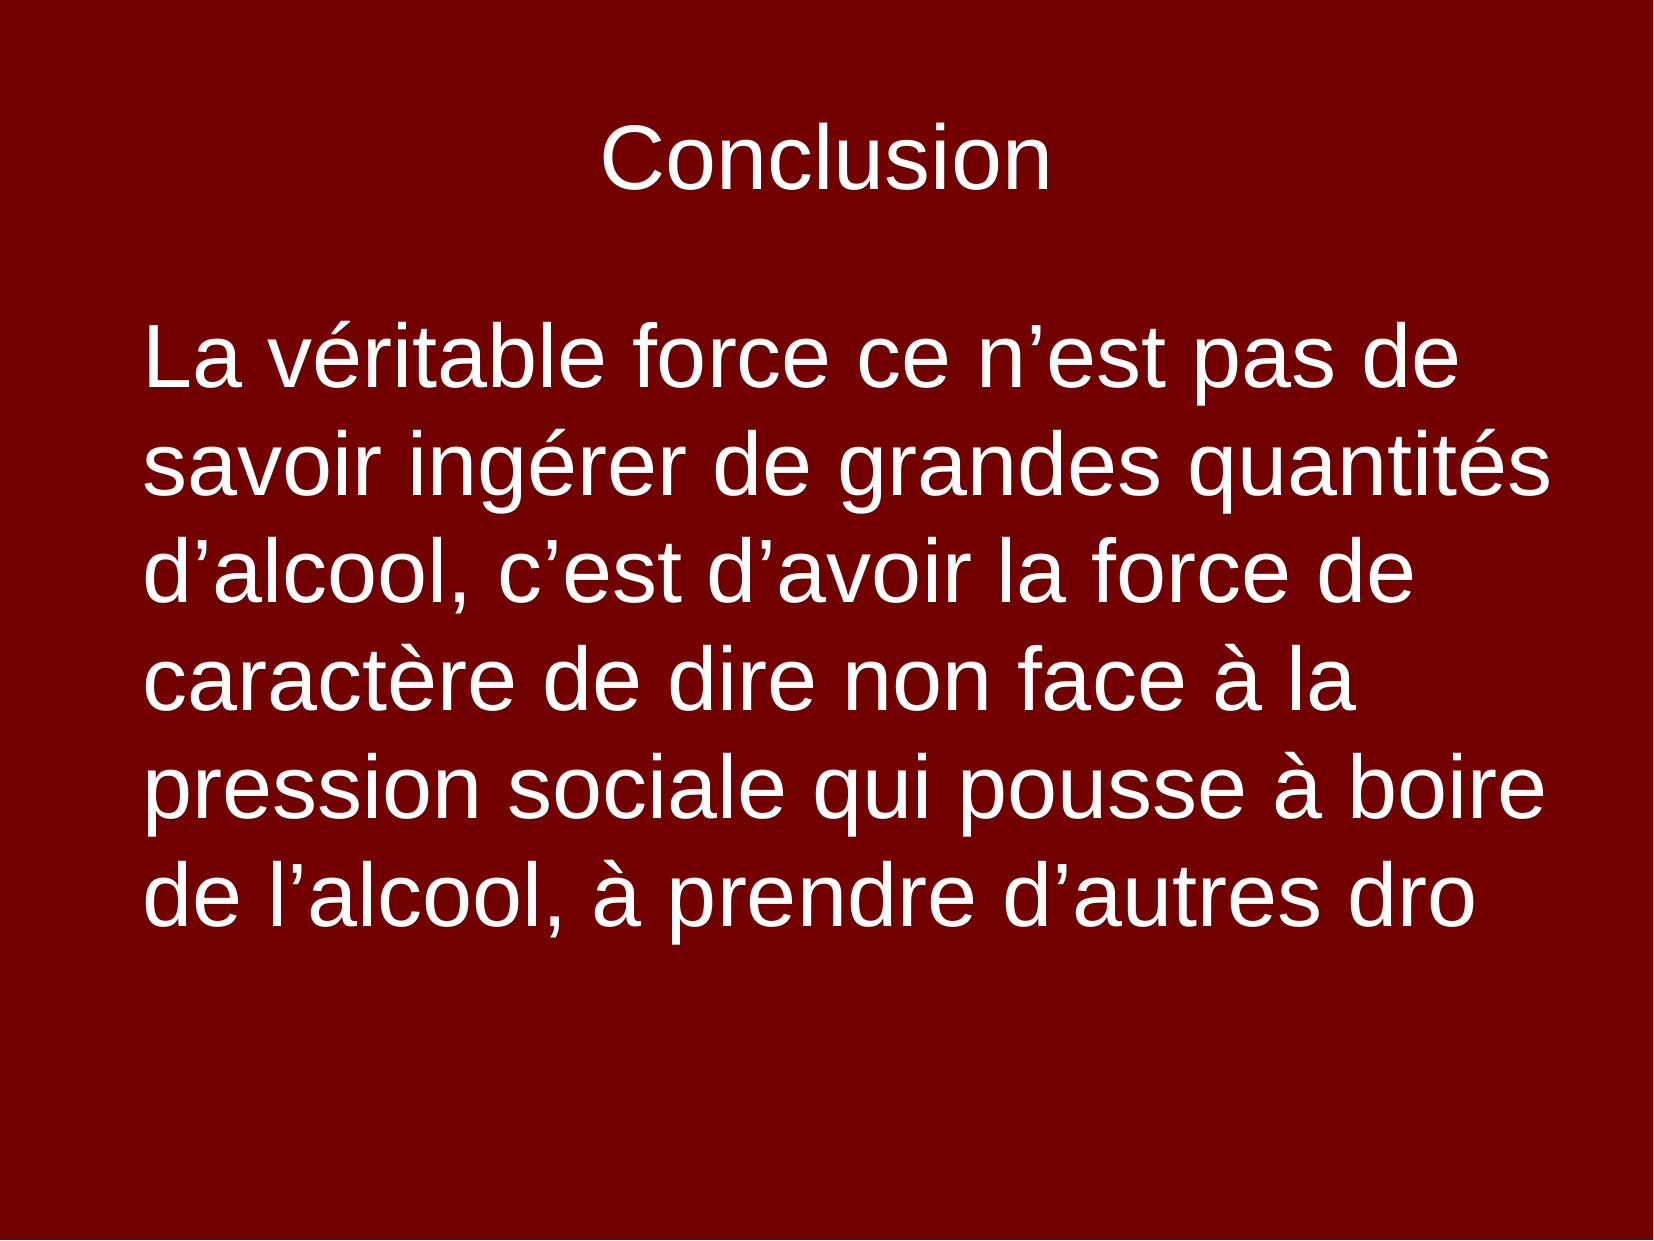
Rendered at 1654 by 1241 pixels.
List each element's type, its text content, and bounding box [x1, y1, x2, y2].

title Conclusion [82, 49, 1571, 257]
list La véritable force ce n’est pas de savoir ingérer de grandes quantités d’alcool, c’est d’avoir la force de caractère de dire non face à la pression sociale qui pousse à boire de l’alcool, à prendre d’autres dro [82, 289, 1571, 993]
